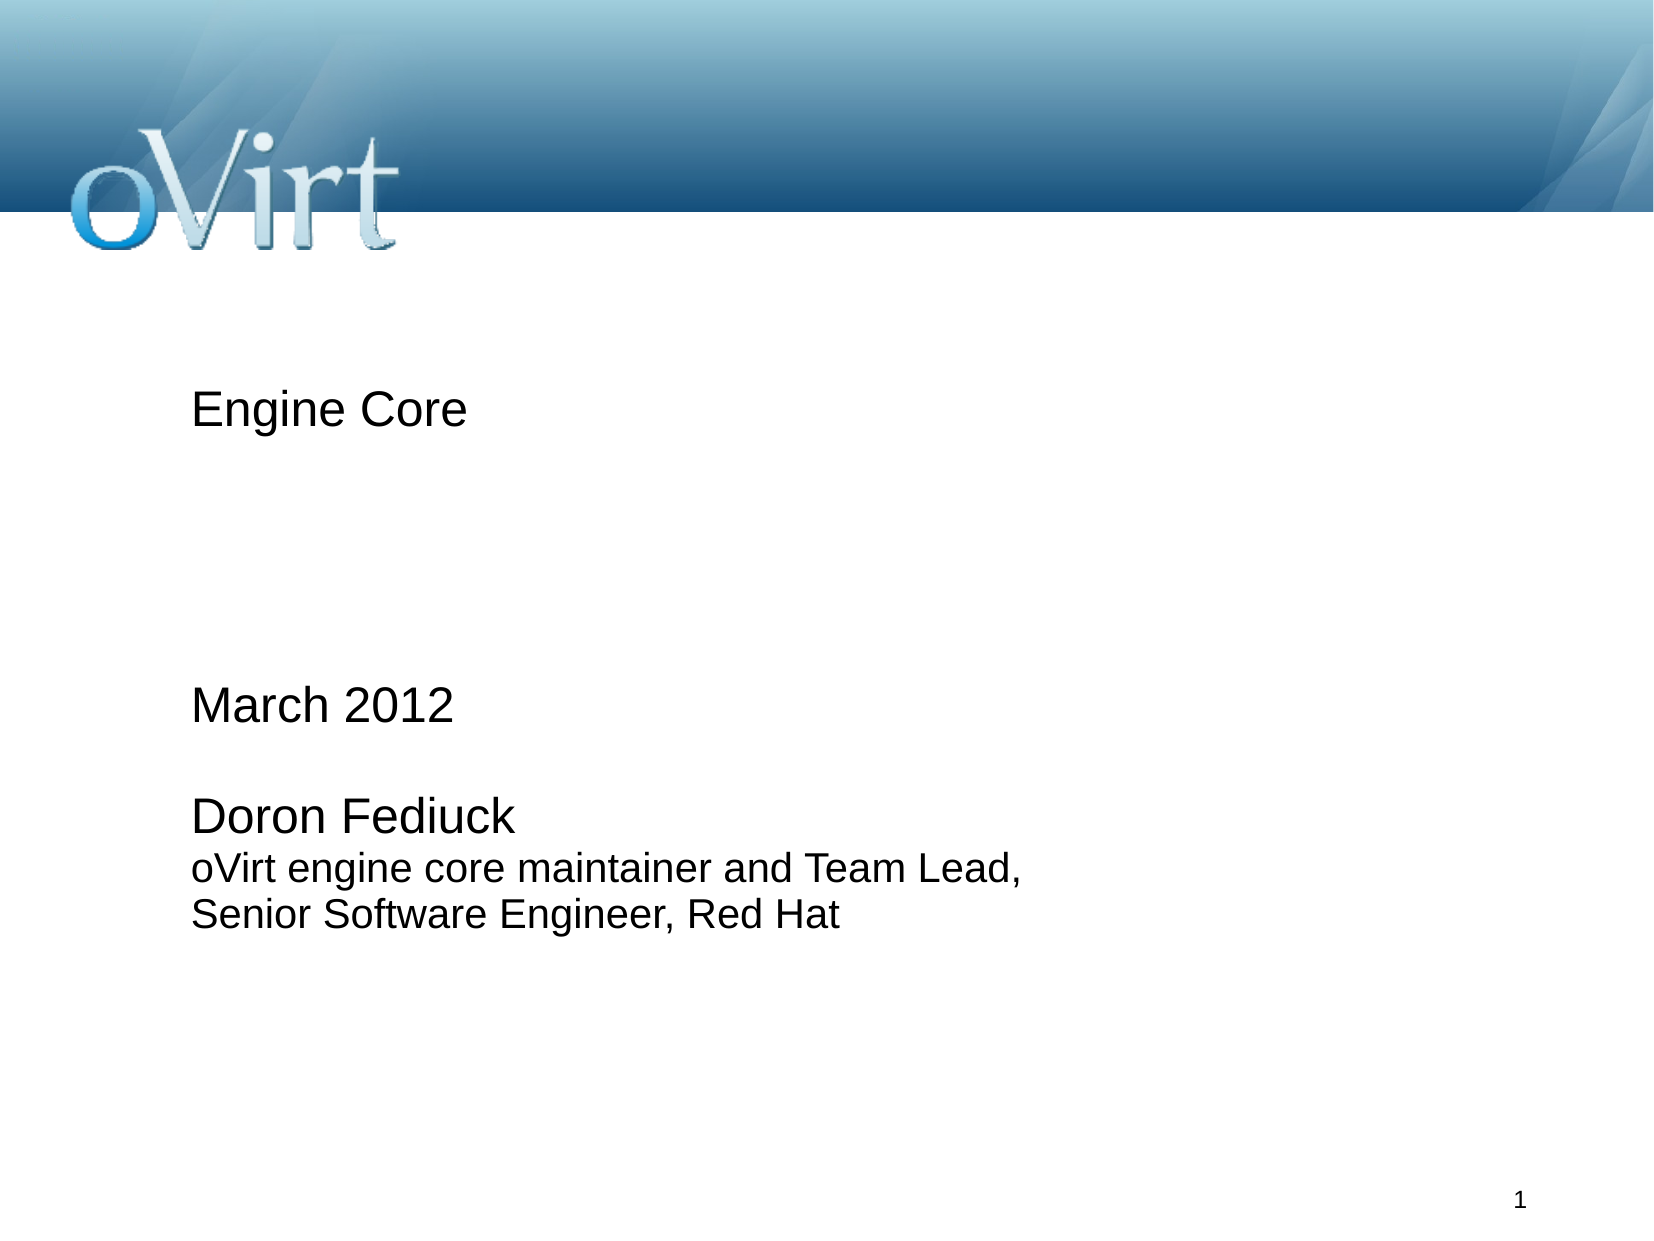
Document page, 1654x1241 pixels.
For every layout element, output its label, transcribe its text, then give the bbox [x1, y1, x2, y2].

text_box Engine Core [175, 374, 1549, 510]
text_box March 2012 Doron Fediuck oVirt engine core maintainer and Team Lead, Senior Software Engineer, Red Hat [176, 669, 1549, 945]
picture [0, 0, 1654, 250]
